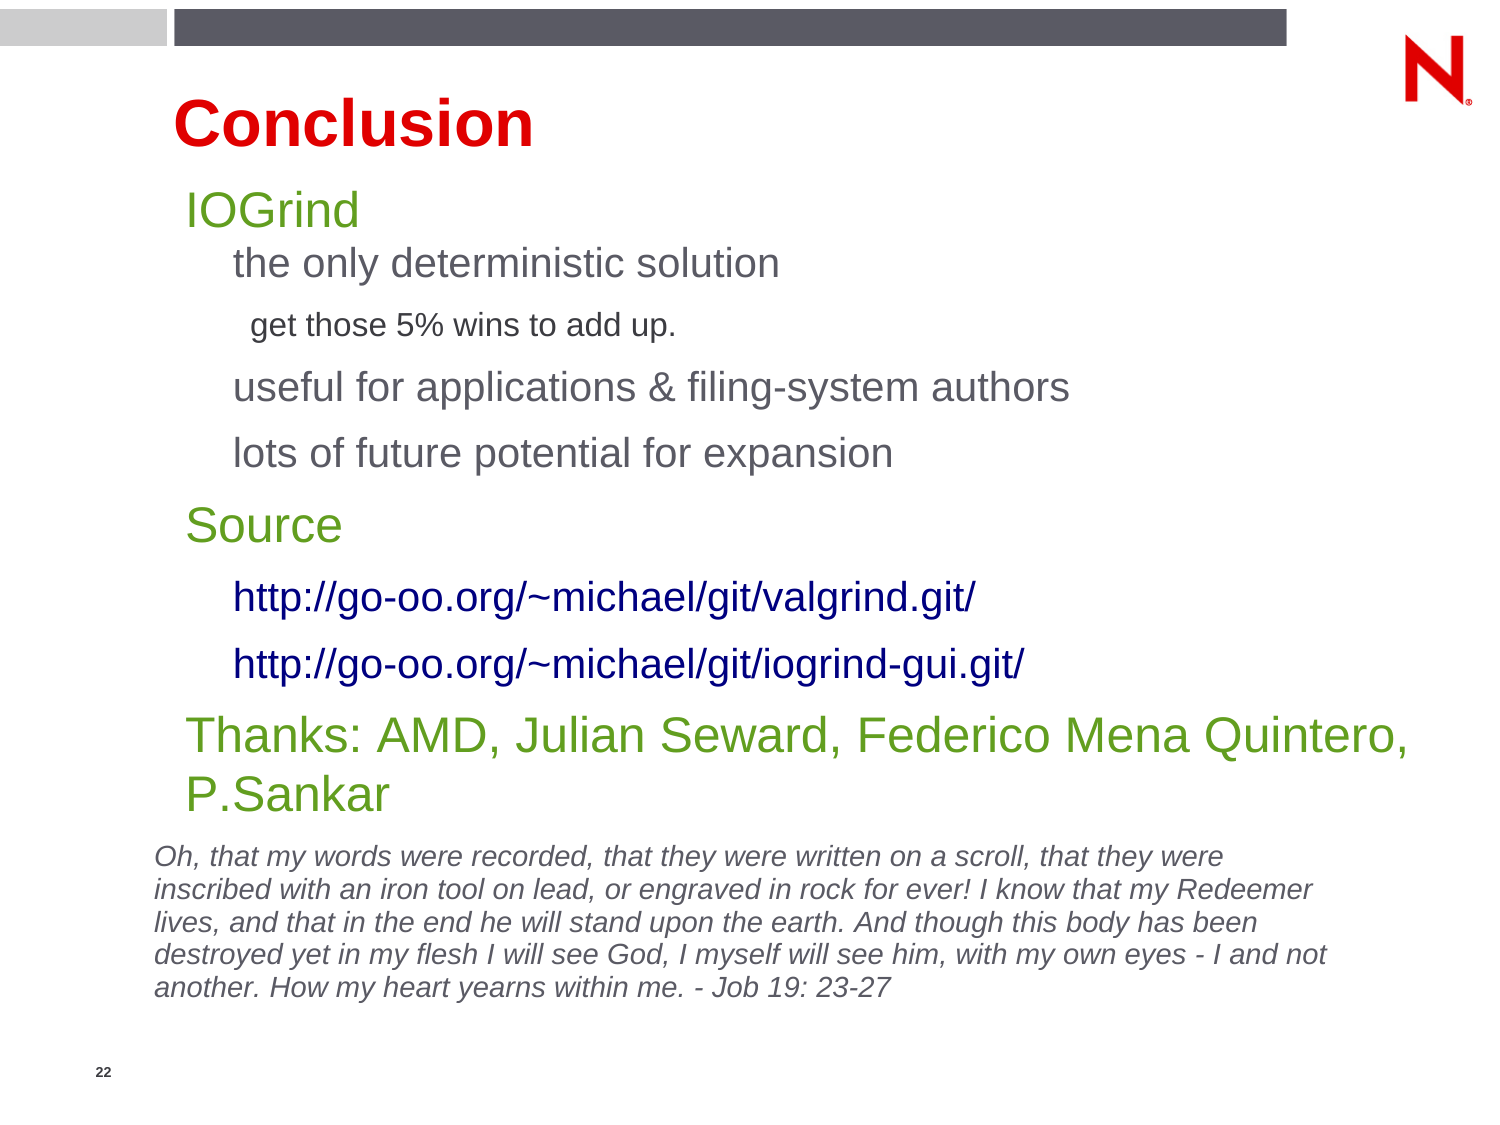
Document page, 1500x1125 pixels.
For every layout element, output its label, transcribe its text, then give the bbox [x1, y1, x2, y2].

picture [1403, 32, 1473, 107]
list IOGrind the only deterministic solution get those 5% wins to add up. useful for applications & filing-system authors lots of future potential for expansion Source http://go-oo.org/~michael/git/valgrind.git/ http://go-oo.org/~michael/git/iogrind-gui.git/ Thanks: AMD, Julian Seward, Federico Mena Quintero, P.Sankar [184, 178, 1425, 896]
title Conclusion [173, 41, 1395, 205]
text_box Oh, that my words were recorded, that they were written on a scroll, that they were inscribed with an iron tool on lead, or engraved in rock for ever! I know that my Redeemer lives, and that in the end he will stand upon the earth. And though this body has been destroyed yet in my flesh I will see God, I myself will see him, with my own eyes - I and not another. How my heart yearns within me. - Job 19: 23-27 [154, 839, 1341, 1091]
